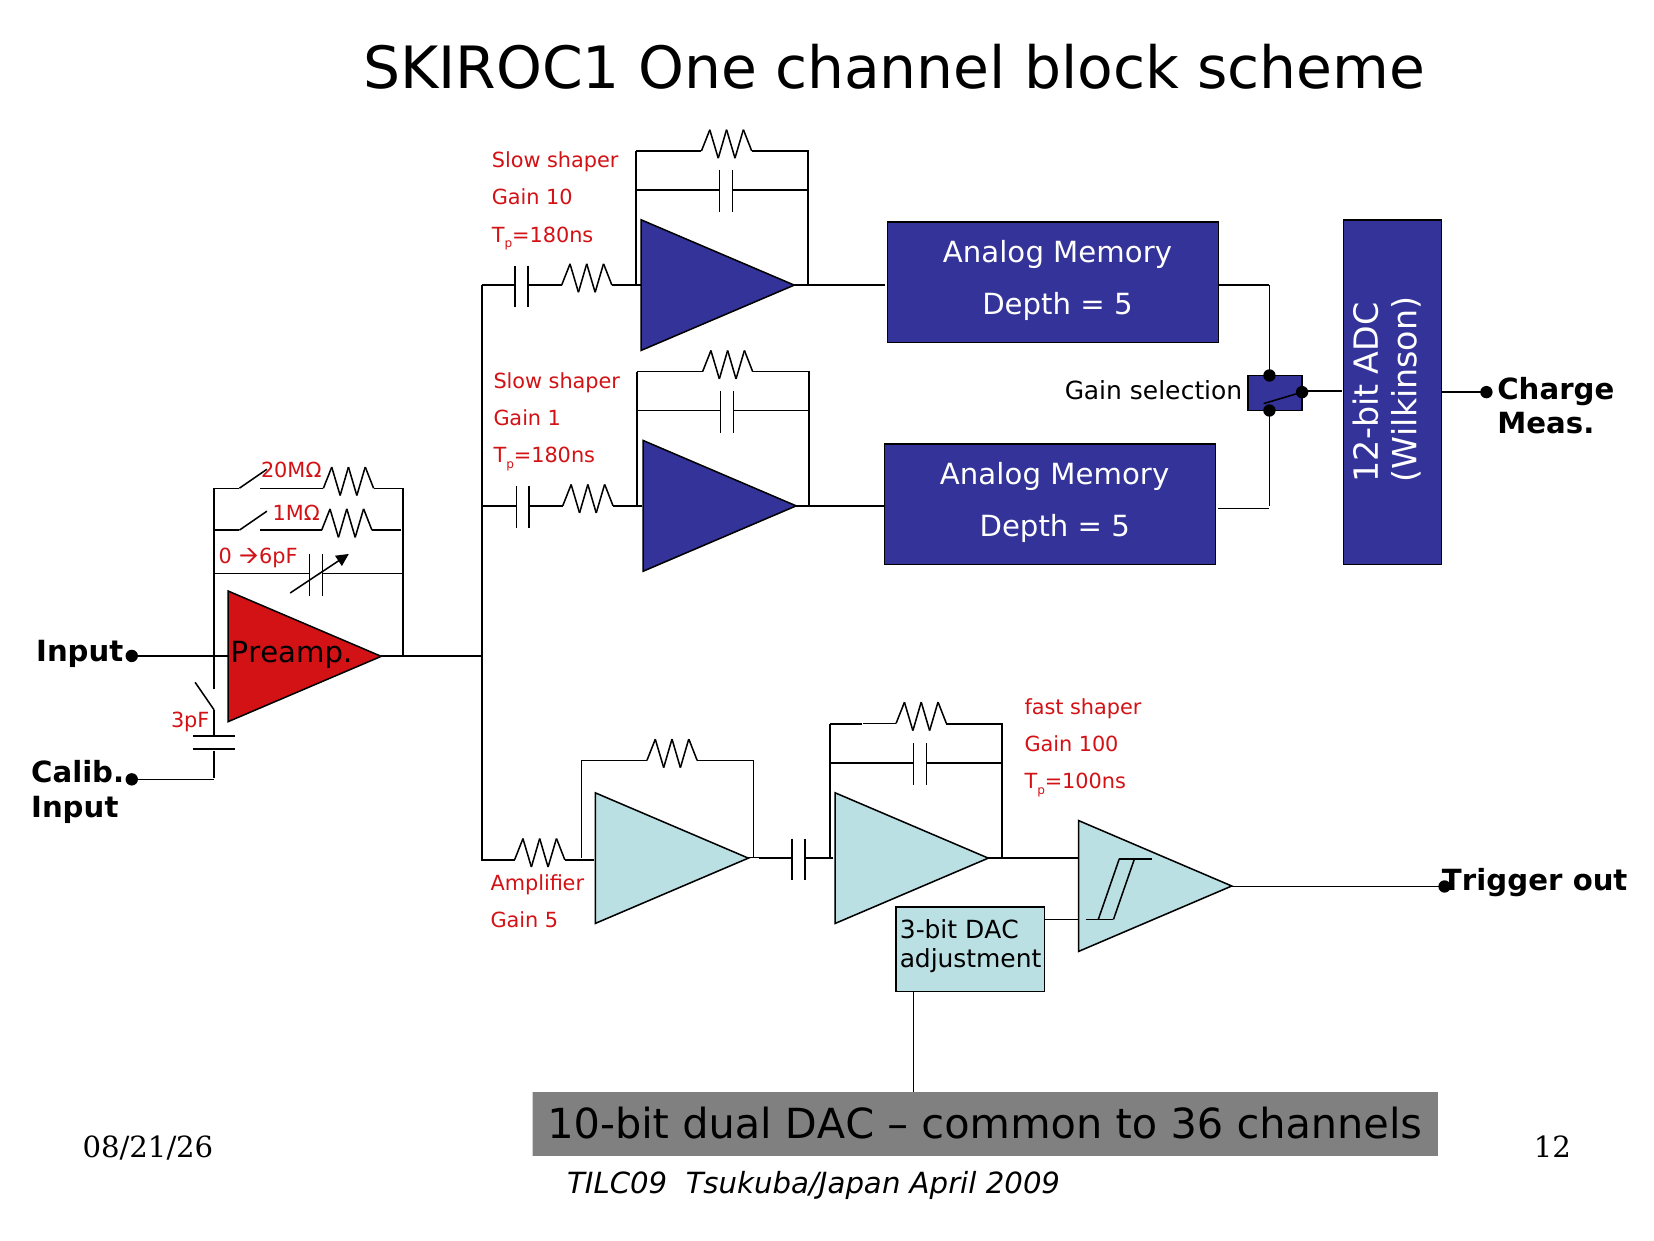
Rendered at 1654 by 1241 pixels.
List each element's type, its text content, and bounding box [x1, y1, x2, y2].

text_box 0 6pF [203, 536, 213, 576]
text_box Gain selection [1050, 369, 1258, 414]
text_box Analog Memory Depth = 5 [885, 227, 1230, 330]
text_box 3-bit DAC adjustment [885, 907, 1057, 982]
text_box [1258, 375, 1303, 411]
text_box 12-bit ADC (Wilkinson) [1339, 281, 1432, 498]
text_box Preamp. [215, 627, 395, 678]
text_box Slow shaper Gain 10 Tp=180ns [477, 140, 683, 258]
text_box [641, 237, 794, 351]
text_box [896, 982, 1045, 992]
text_box Analog Memory Depth = 5 [882, 449, 1227, 552]
title SKIROC1 One channel block scheme [259, 11, 1530, 125]
text_box 0 6pF [215, 536, 322, 576]
text_box 1MΩ [257, 493, 362, 534]
text_box [1343, 219, 1442, 565]
text_box Input [21, 626, 162, 676]
text_box [228, 678, 331, 721]
text_box 3pF [156, 700, 232, 741]
text_box Calib.Input [16, 748, 144, 832]
text_box Charge Meas. [1482, 364, 1630, 449]
text_box [884, 552, 1216, 565]
text_box Amplifier Gain 5 [475, 863, 611, 941]
text_box fast shaper Gain 100 Tp=100ns [1009, 687, 1216, 805]
text_box [595, 792, 749, 917]
text_box [887, 330, 1219, 343]
text_box Slow shaper Gain 1 Tp=180ns [478, 361, 685, 479]
text_box [1078, 820, 1232, 952]
text_box [835, 792, 988, 924]
text_box [887, 221, 1219, 227]
text_box Trigger out [1427, 855, 1643, 905]
text_box 20MΩ [246, 450, 350, 490]
text_box 10-bit dual DAC – common to 36 channels [532, 1092, 1438, 1156]
text_box [643, 458, 795, 572]
text_box [228, 591, 313, 627]
text_box [1269, 396, 1303, 411]
text_box [884, 443, 1216, 449]
